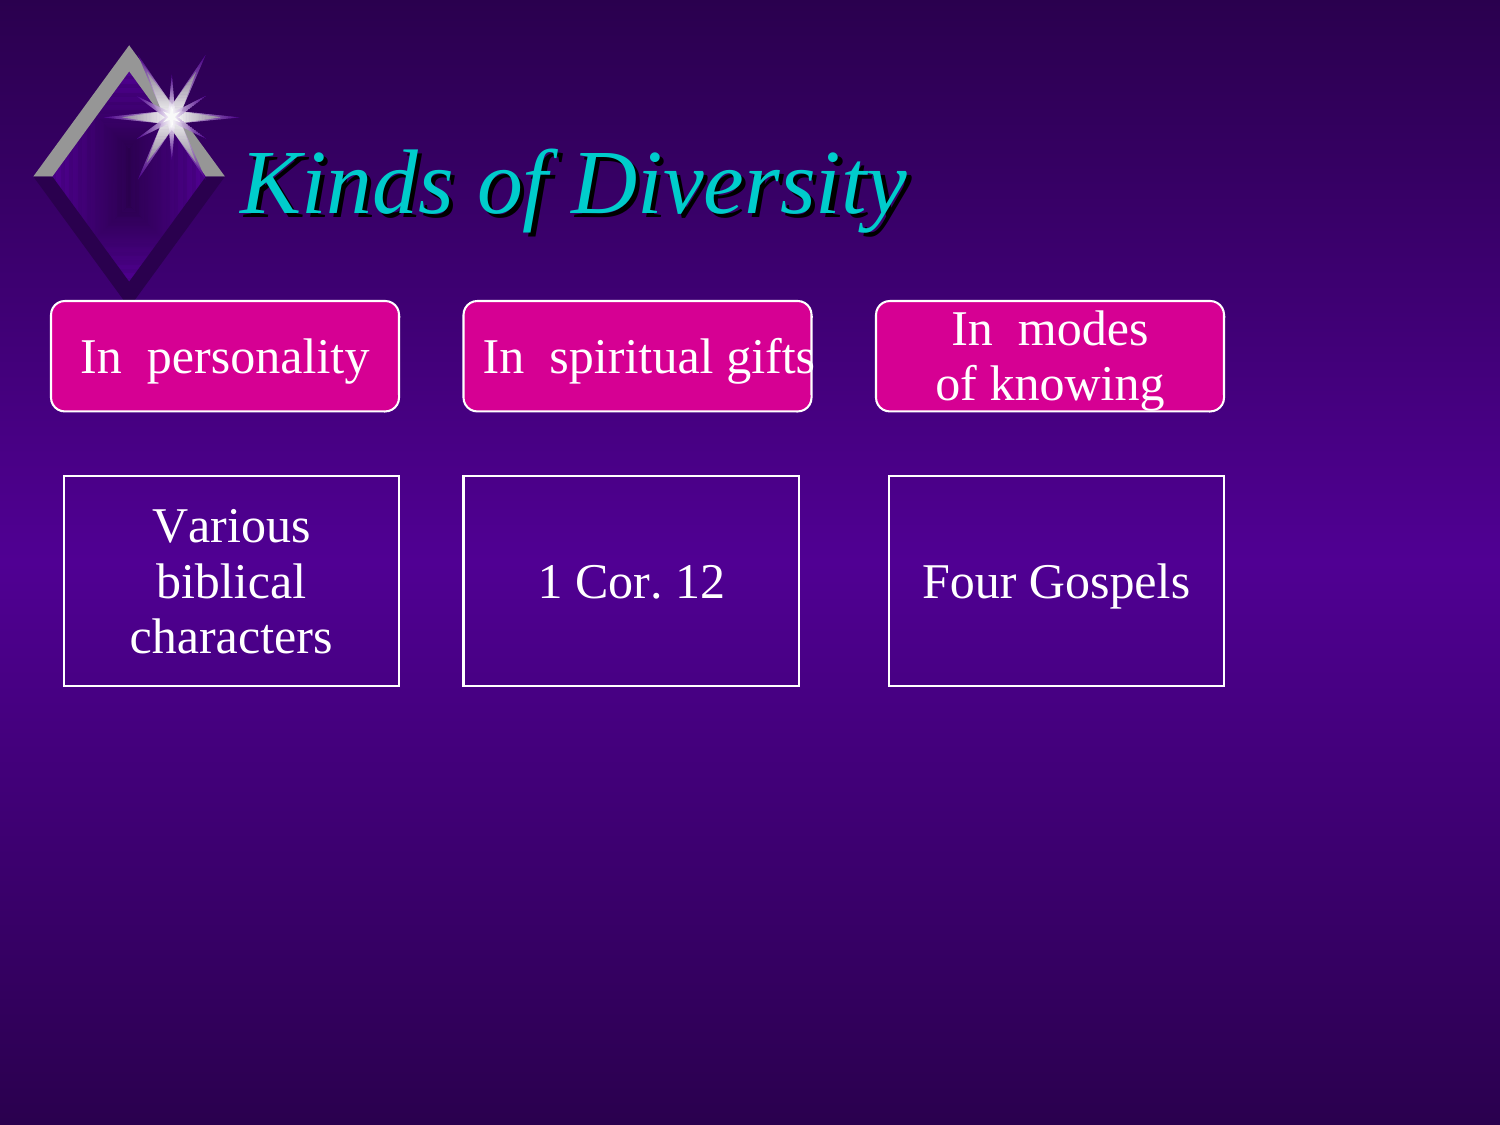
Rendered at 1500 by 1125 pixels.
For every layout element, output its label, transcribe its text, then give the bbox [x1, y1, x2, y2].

text_box In modes of knowing [876, 301, 1225, 412]
title Kinds of Diversity [224, 78, 1388, 288]
text_box In personality [51, 301, 400, 412]
text_box 1 Cor. 12 [463, 475, 799, 687]
text_box Various biblical characters [63, 475, 399, 687]
text_box Four Gospels [888, 475, 1224, 687]
text_box In spiritual gifts [463, 301, 812, 412]
